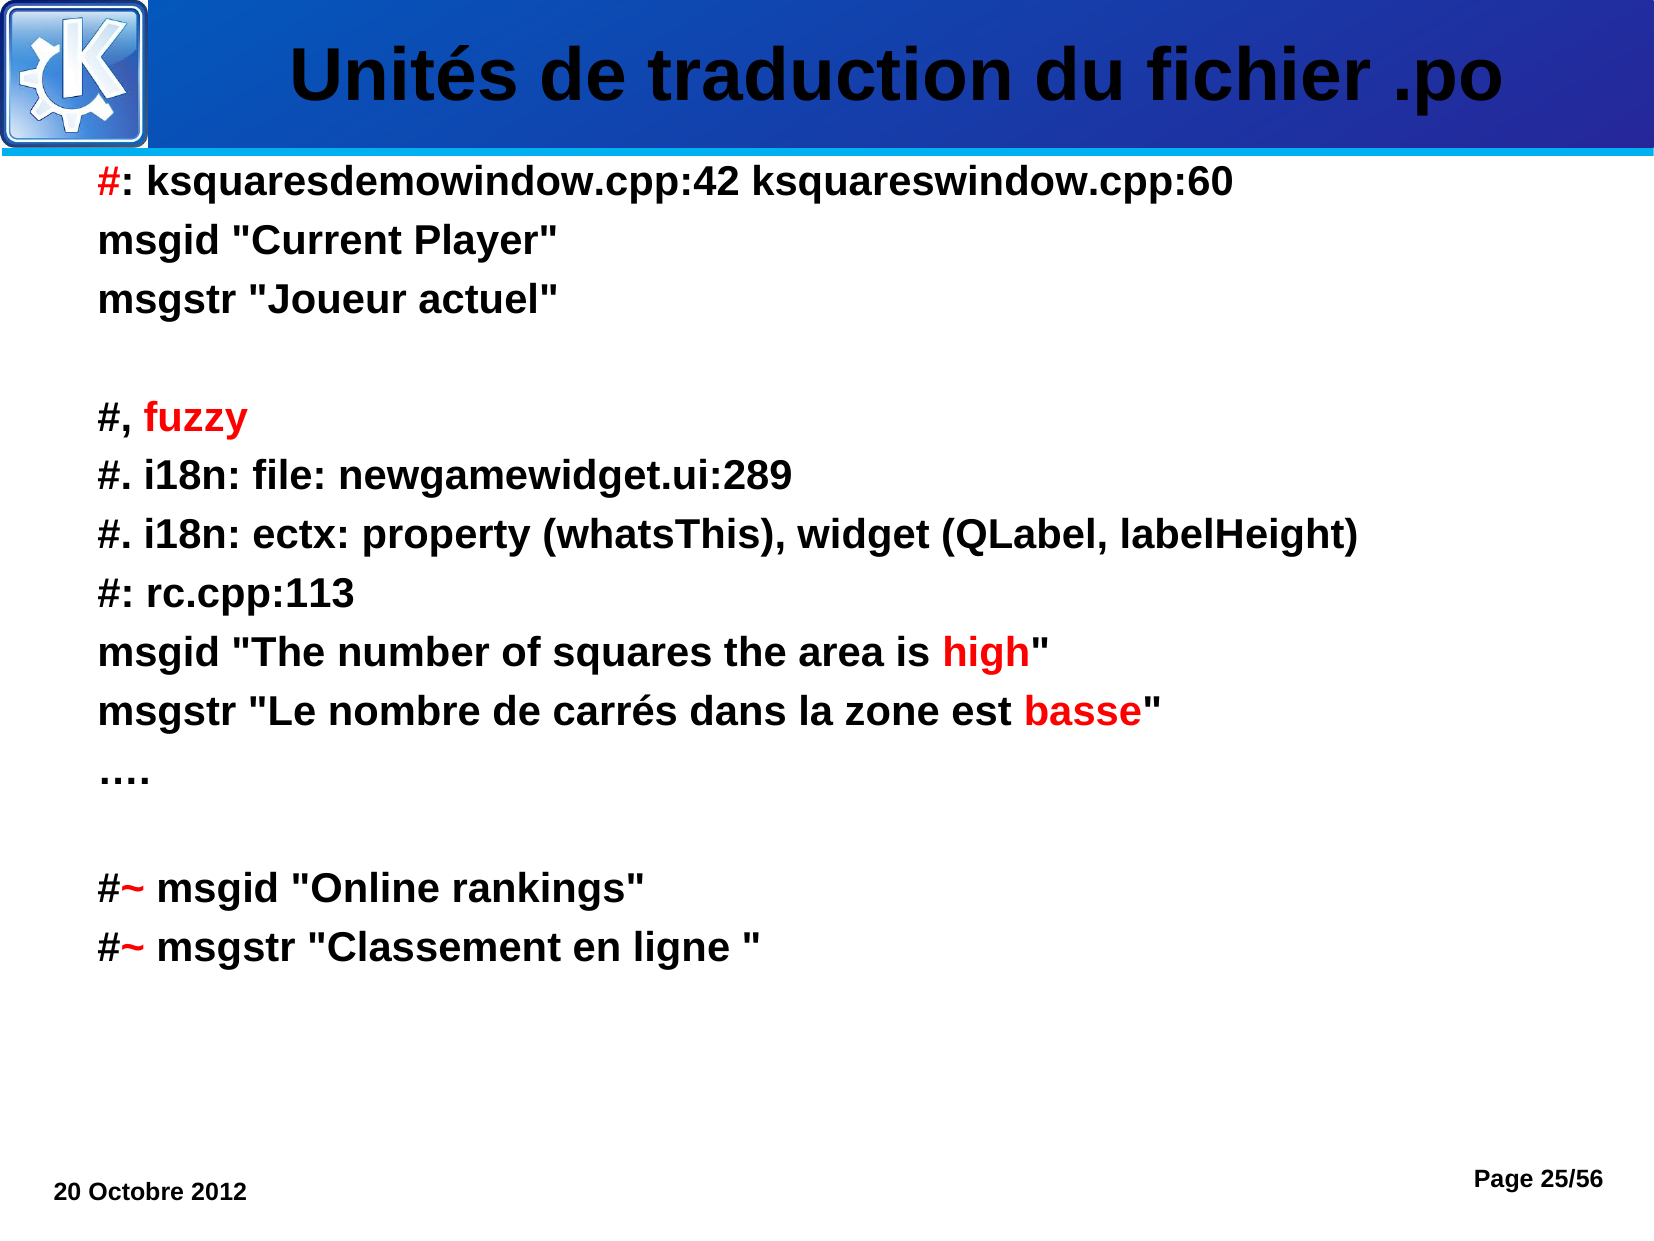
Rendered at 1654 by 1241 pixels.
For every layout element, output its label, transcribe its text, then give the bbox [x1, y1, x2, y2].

picture [0, 0, 141, 148]
text_box #: ksquaresdemowindow.cpp:42 ksquareswindow.cpp:60 msgid "Current Player" msgstr "Joueur actuel" #, fuzzy #. i18n: file: newgamewidget.ui:289 #. i18n: ectx: property (whatsThis), widget (QLabel, labelHeight) #: rc.cpp:113 msgid "The number of squares the area is high" msgstr "Le nombre de carrés dans la zone est basse" …. #~ msgid "Online rankings" #~ msgstr "Classement en ligne " [82, 147, 1595, 1152]
text_box Unités de traduction du fichier .po [141, 0, 1654, 148]
